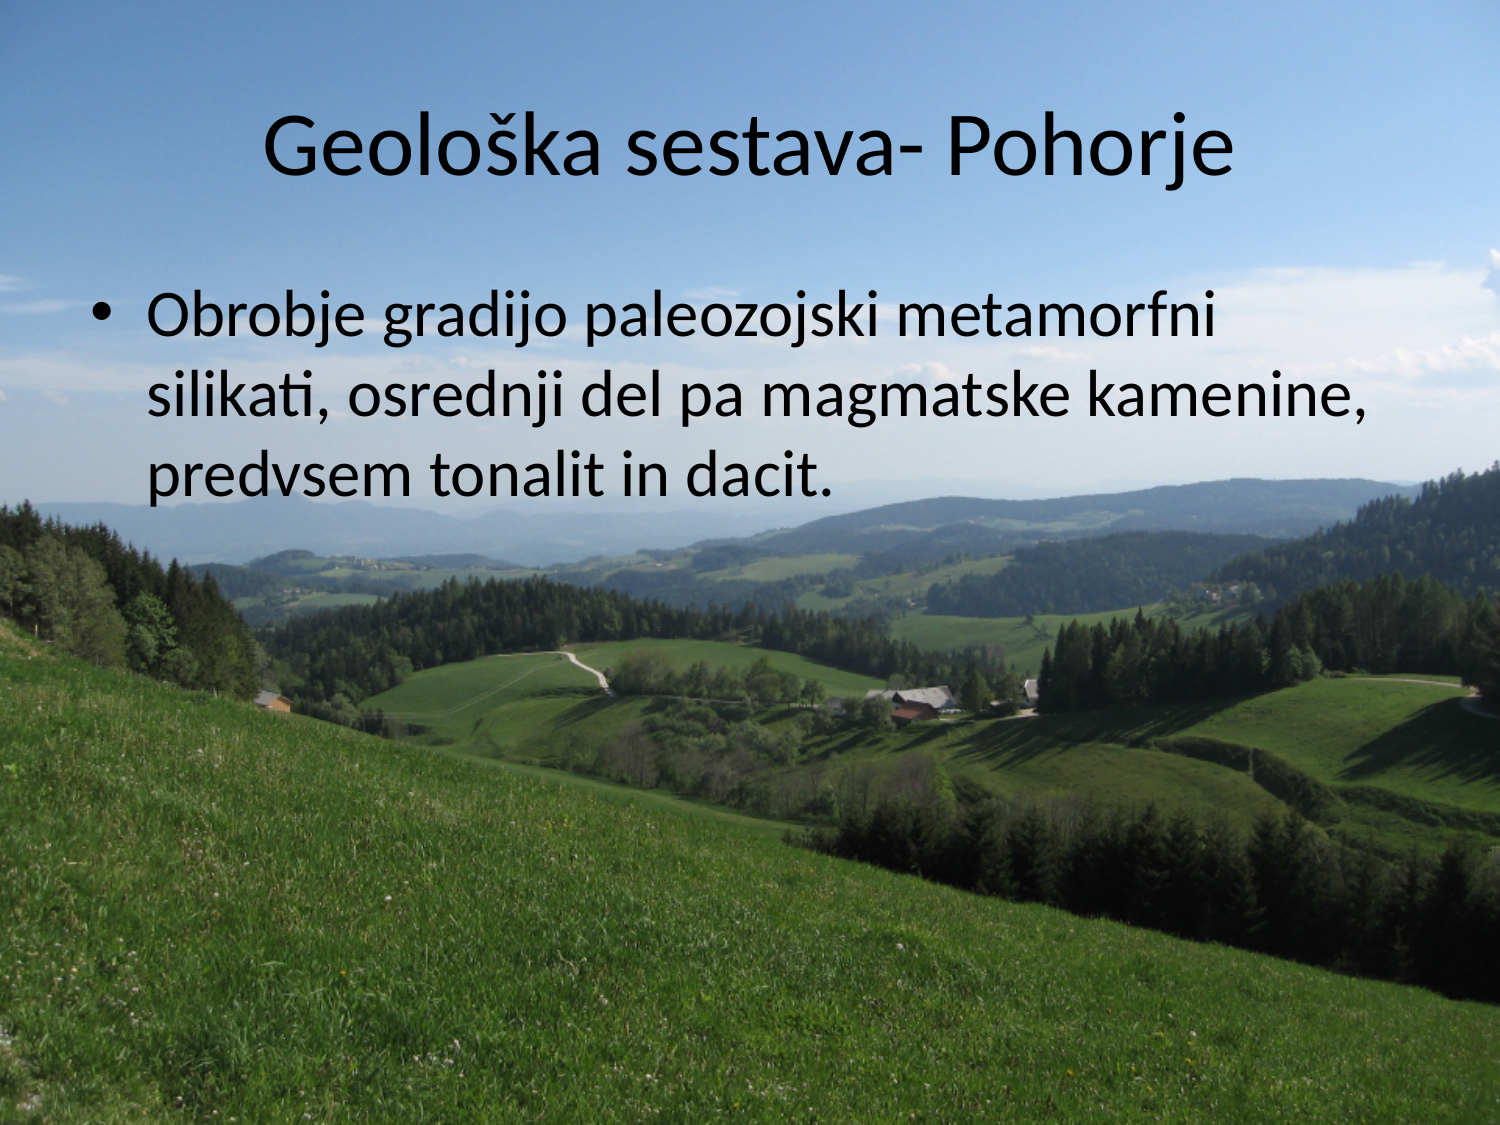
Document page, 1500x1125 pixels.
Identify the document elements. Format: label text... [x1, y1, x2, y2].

picture [0, 0, 1500, 1125]
title Geološka sestava- Pohorje [75, 45, 1425, 233]
list Obrobje gradijo paleozojski metamorfni silikati, osrednji del pa magmatske kamenine, predvsem tonalit in dacit. [75, 262, 1425, 1005]
